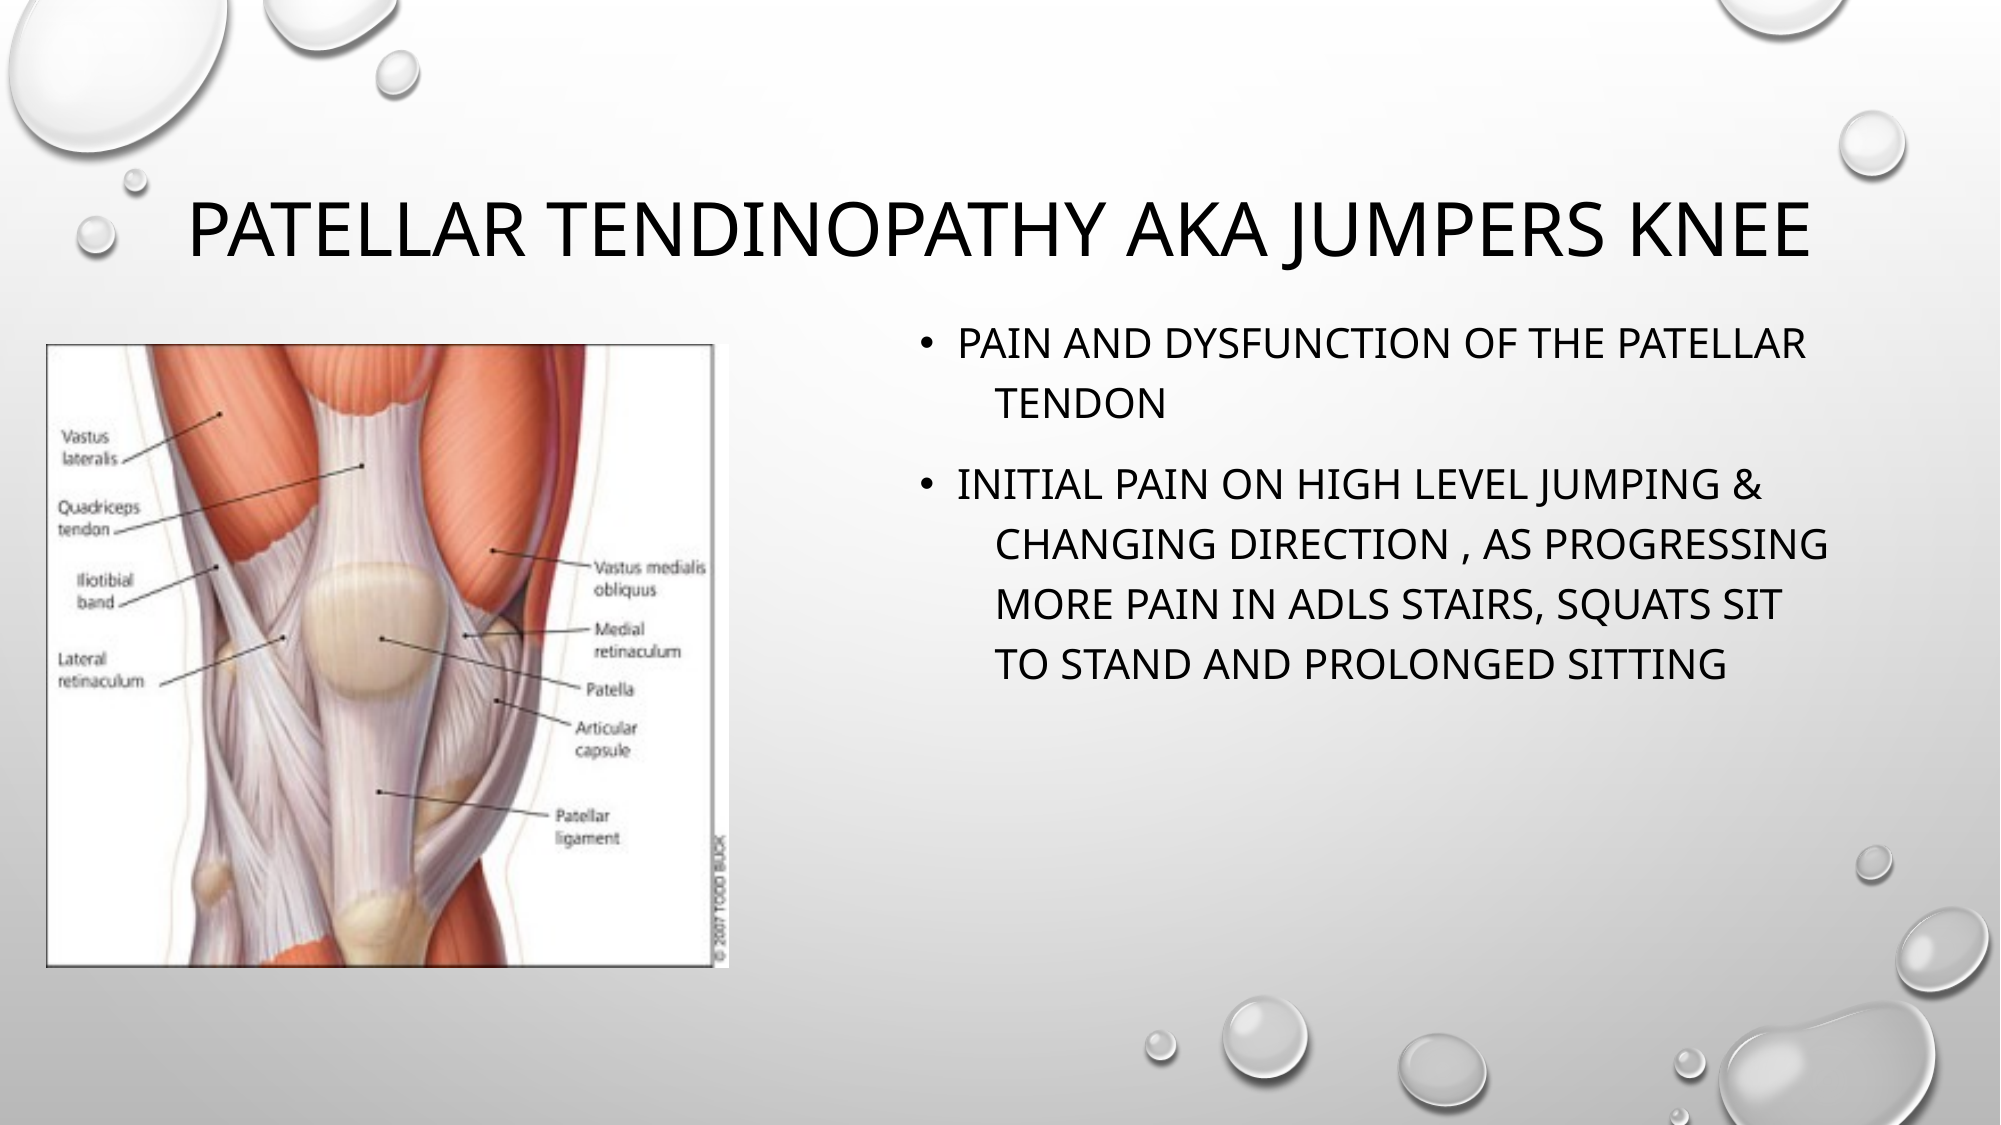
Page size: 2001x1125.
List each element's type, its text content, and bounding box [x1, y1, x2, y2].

title Patellar tendinopathy AKA Jumpers knee [149, 101, 1851, 364]
picture [46, 344, 729, 968]
list Pain and dysfunction of the patellar tendon Initial pain on high level jumping & changing direction , as progressing more pain in ADLs stairs, squats sit to stand and prolonged sitting [904, 299, 1863, 1014]
